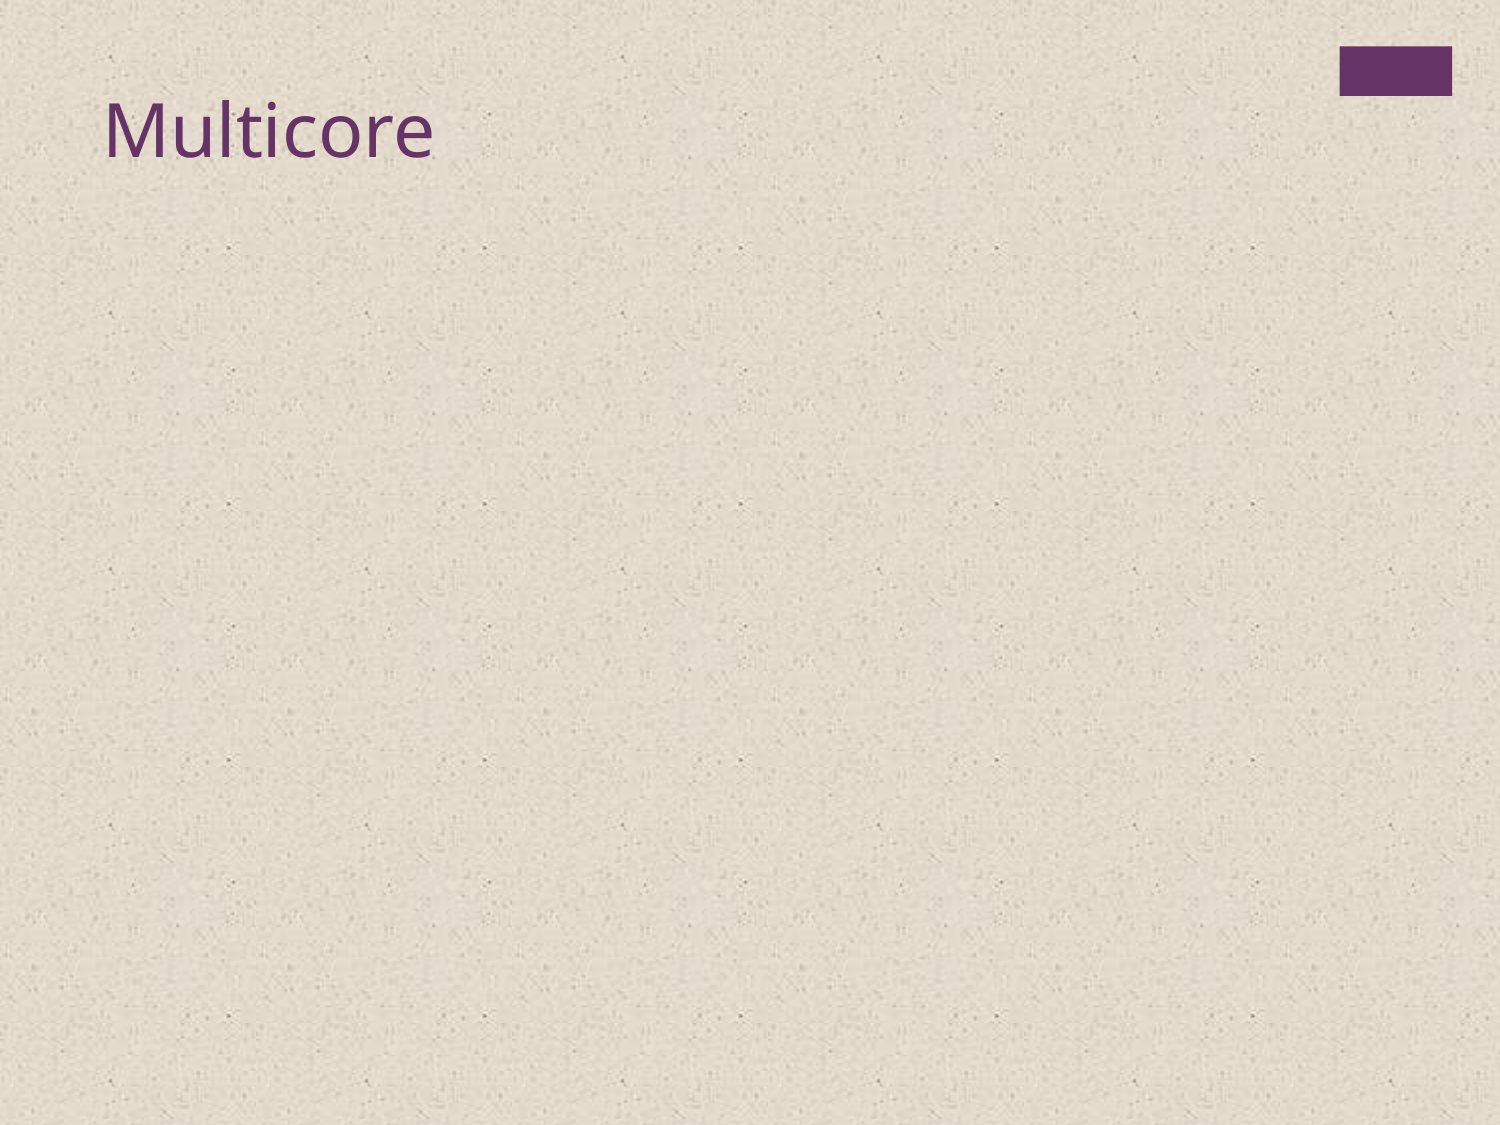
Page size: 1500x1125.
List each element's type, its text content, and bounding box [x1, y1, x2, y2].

picture [0, 0, 1500, 1125]
title Multicore [87, 75, 1328, 259]
